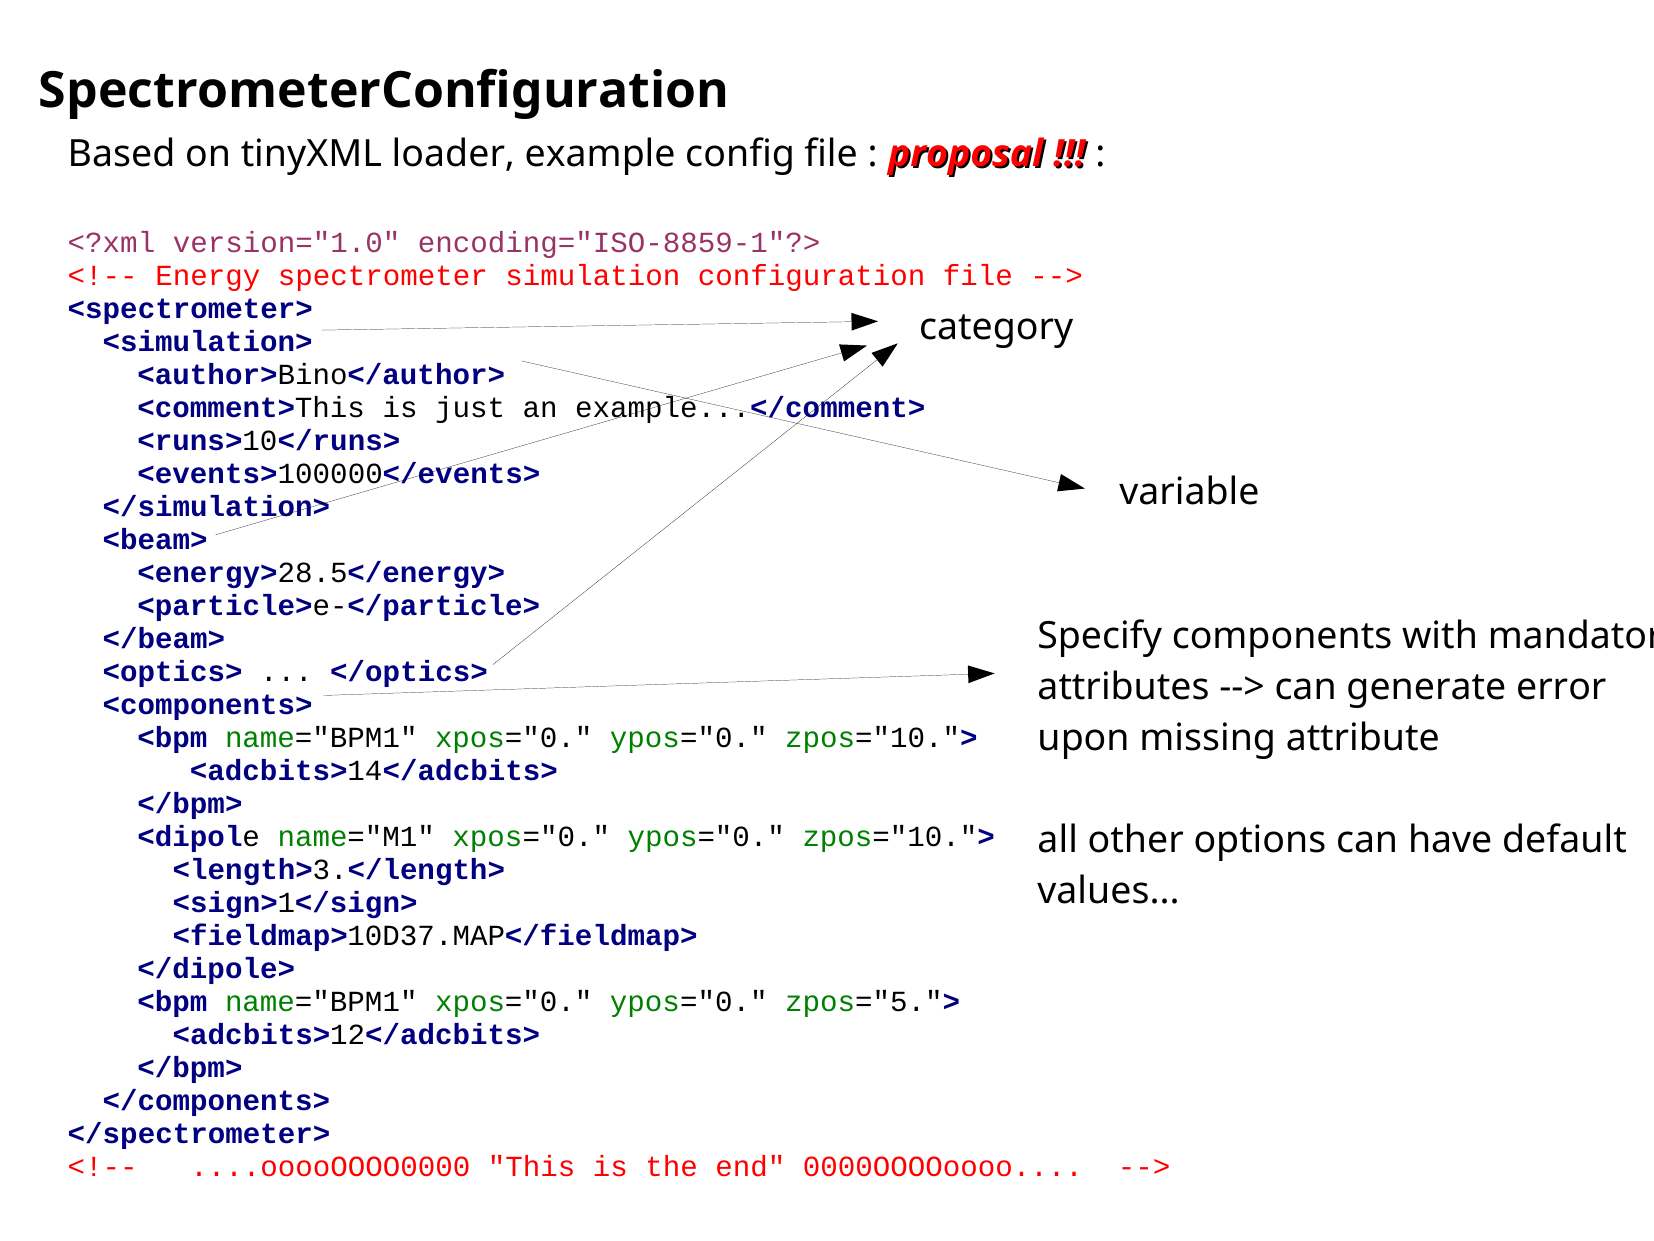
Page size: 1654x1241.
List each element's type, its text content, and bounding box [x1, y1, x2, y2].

text_box SpectrometerConfiguration [24, 46, 704, 123]
text_box category [904, 292, 1078, 353]
text_box Specify components with mandatory attributes --> can generate error upon missing attribute all other options can have default values... [1022, 600, 1654, 888]
text_box variable [1104, 457, 1266, 518]
text_box Based on tinyXML loader, example config file : proposal !!! : <?xml version="1.0" encoding="ISO-8859-1"?> <!-- Energy spectrometer simulation configuration file --> <spectrometer> <simulation> <author>Bino</author> <comment>This is just an example...</comment> <runs>10</runs> <events>100000</events> </simulation> <beam> <energy>28.5</energy> <particle>e-</particle> </beam> <optics> ... </optics> <components> <bpm name="BPM1" xpos="0." ypos="0." zpos="10."> <adcbits>14</adcbits> </bpm> <dipole name="M1" xpos="0." ypos="0." zpos="10."> <length>3.</length> <sign>1</sign> <fieldmap>10D37.MAP</fieldmap> </dipole> <bpm name="BPM1" xpos="0." ypos="0." zpos="5."> <adcbits>12</adcbits> </bpm> </components> </spectrometer> <!-- ....ooooOOOO0000 "This is the end" 0000OOOOoooo.... --> [52, 118, 1170, 1183]
